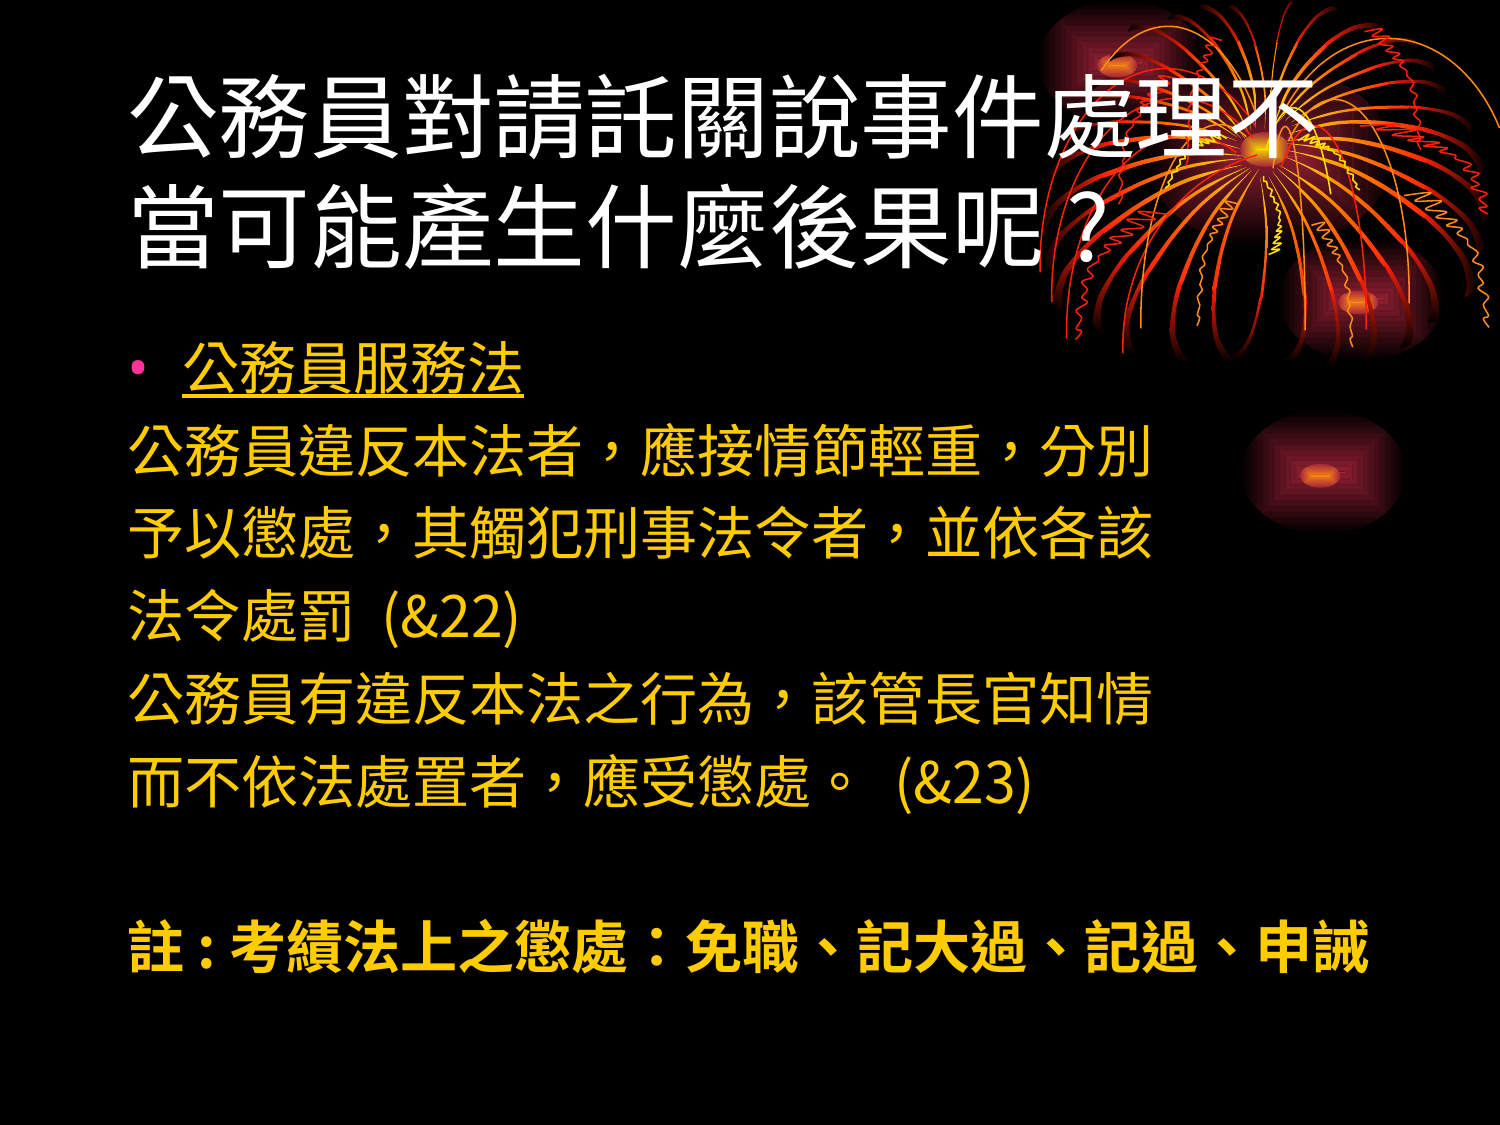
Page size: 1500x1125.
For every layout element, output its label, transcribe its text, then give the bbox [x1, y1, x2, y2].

title 公務員對請託關說事件處理不當可能產生什麼後果呢? [112, 49, 1388, 290]
list 公務員服務法 公務員違反本法者，應接情節輕重，分別 予以懲處，其觸犯刑事法令者，並依各該 法令處罰 (&22) 公務員有違反本法之行為，該管長官知情 而不依法處置者，應受懲處。 (&23) 註:考績法上之懲處：免職、記大過、記過、申誡 [112, 324, 1388, 1000]
